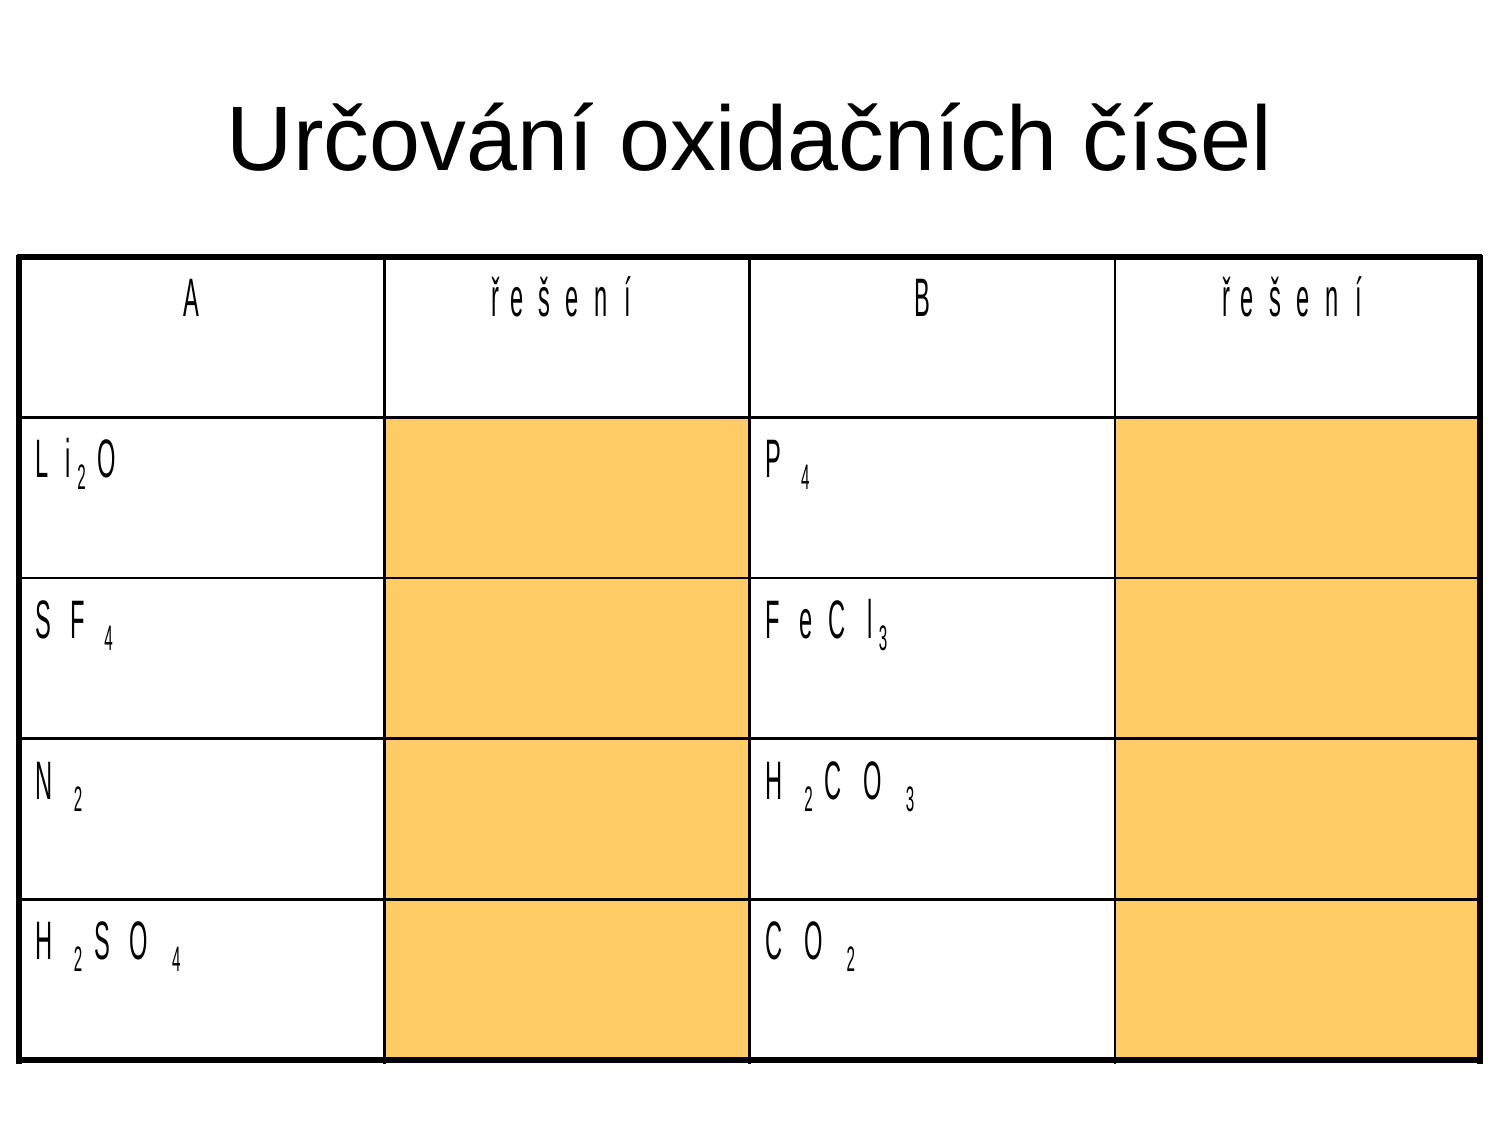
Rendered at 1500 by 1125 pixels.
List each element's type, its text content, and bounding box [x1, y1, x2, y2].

title Určování oxidačních čísel [75, 45, 1426, 233]
picture [0, 236, 1499, 1079]
